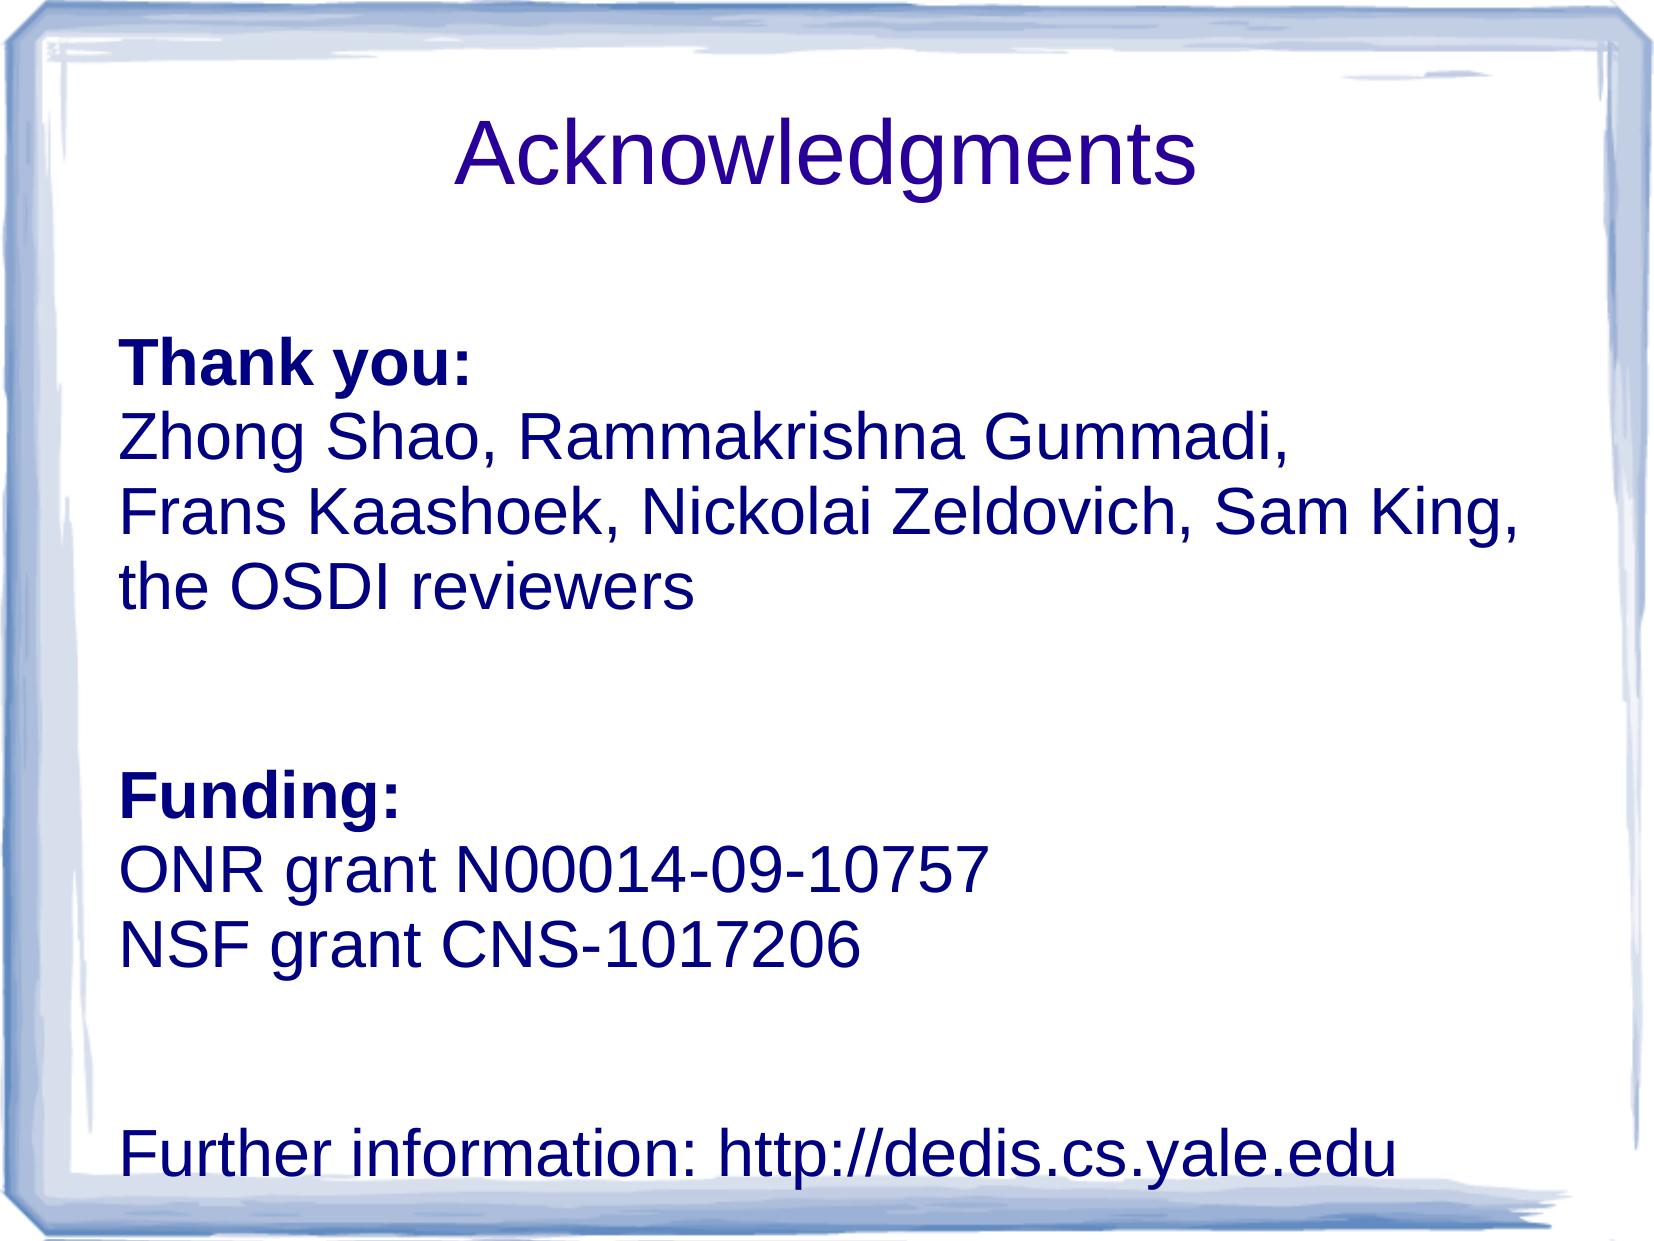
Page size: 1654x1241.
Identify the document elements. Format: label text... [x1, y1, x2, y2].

picture [0, 0, 1654, 1241]
list Thank you: Zhong Shao, Rammakrishna Gummadi, Frans Kaashoek, Nickolai Zeldovich, Sam King, the OSDI reviewers Funding: ONR grant N00014-09-10757 NSF grant CNS-1017206 Further information: http://dedis.cs.yale.edu [118, 324, 1571, 1189]
title Acknowledgments [82, 56, 1571, 250]
